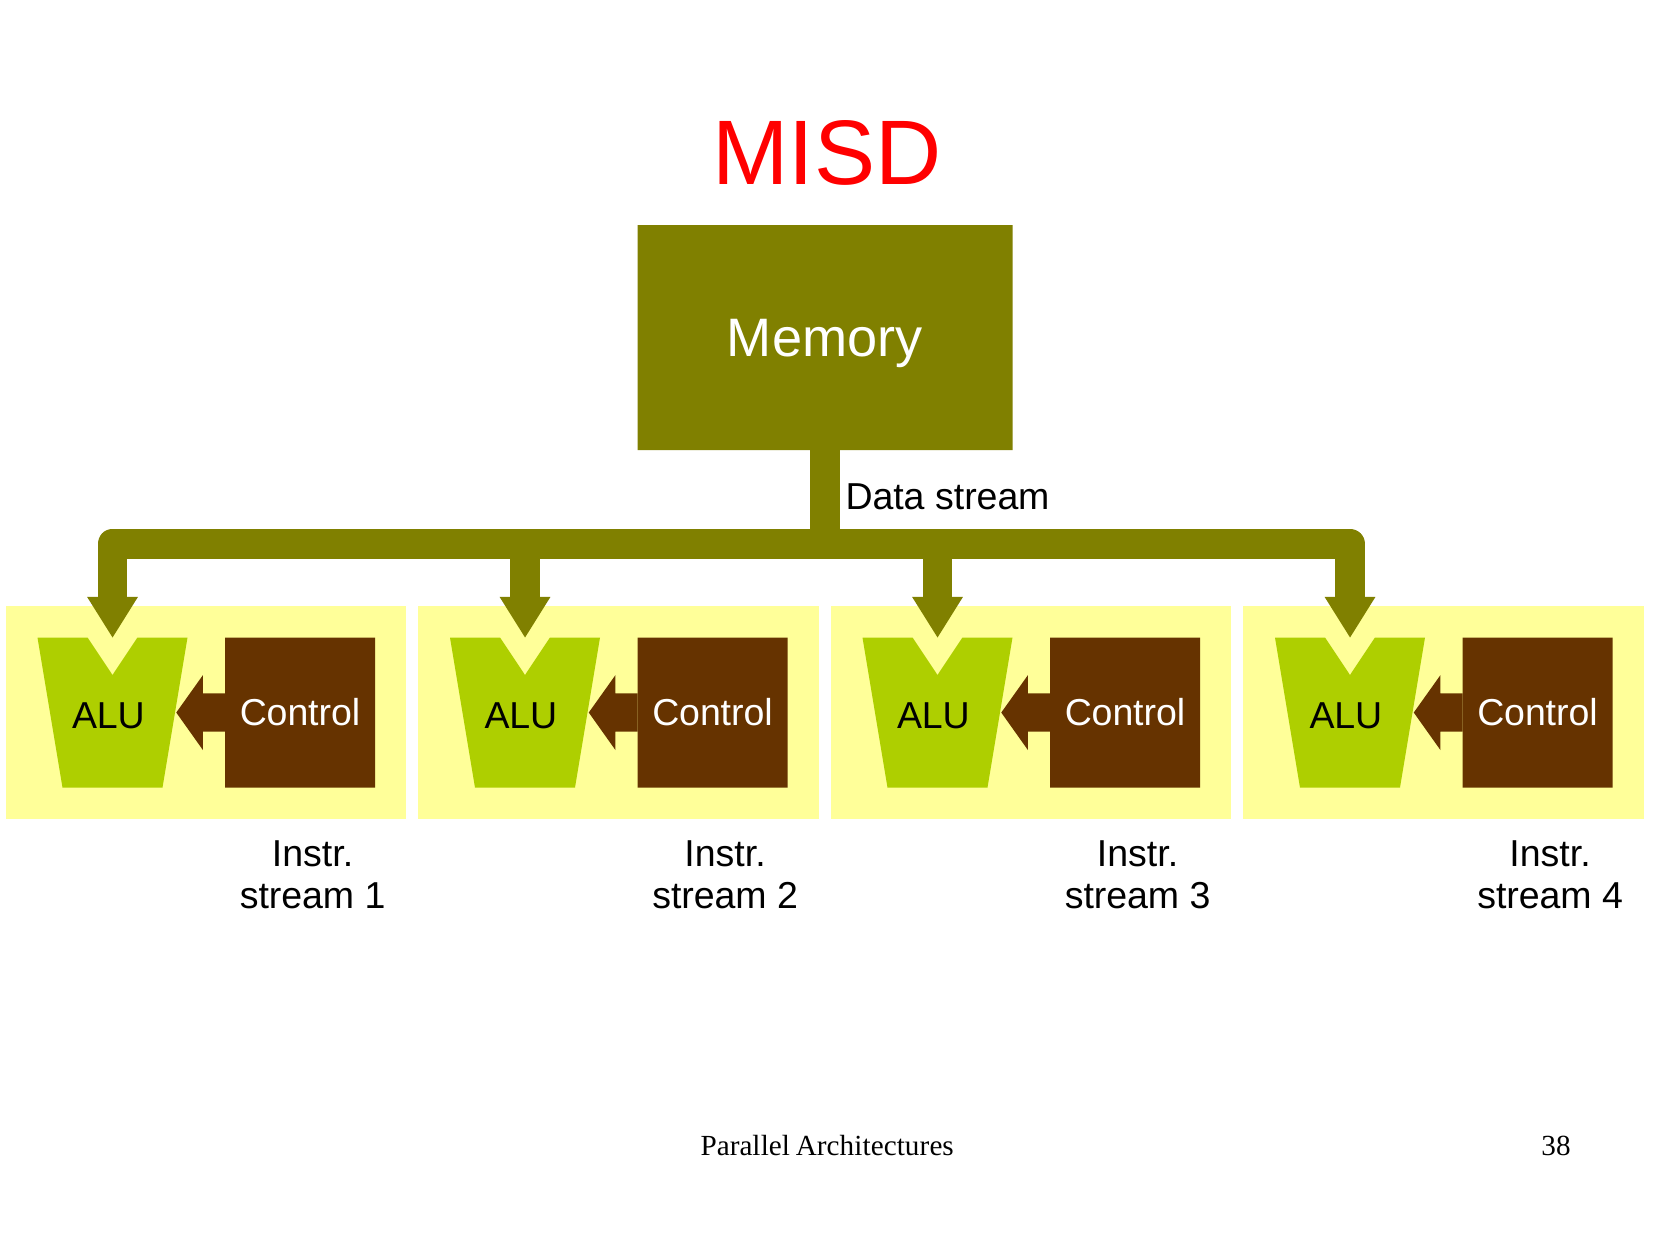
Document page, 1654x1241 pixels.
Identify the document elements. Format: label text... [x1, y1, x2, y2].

text_box Control [1462, 637, 1613, 788]
text_box Instr. stream 4 [1462, 825, 1638, 924]
text_box ALU [882, 686, 985, 744]
text_box Control [637, 637, 788, 788]
title MISD [82, 49, 1571, 257]
text_box Control [1050, 637, 1201, 788]
text_box ALU [1294, 686, 1398, 744]
text_box Instr. stream 3 [1050, 825, 1226, 924]
text_box Instr. stream 2 [637, 825, 813, 924]
text_box [0, 600, 1650, 826]
text_box ALU [469, 686, 573, 744]
text_box Control [225, 637, 376, 788]
text_box ALU [57, 686, 160, 744]
text_box Instr. stream 1 [225, 825, 401, 924]
text_box Memory [637, 225, 1013, 451]
text_box Data stream [830, 468, 1065, 526]
